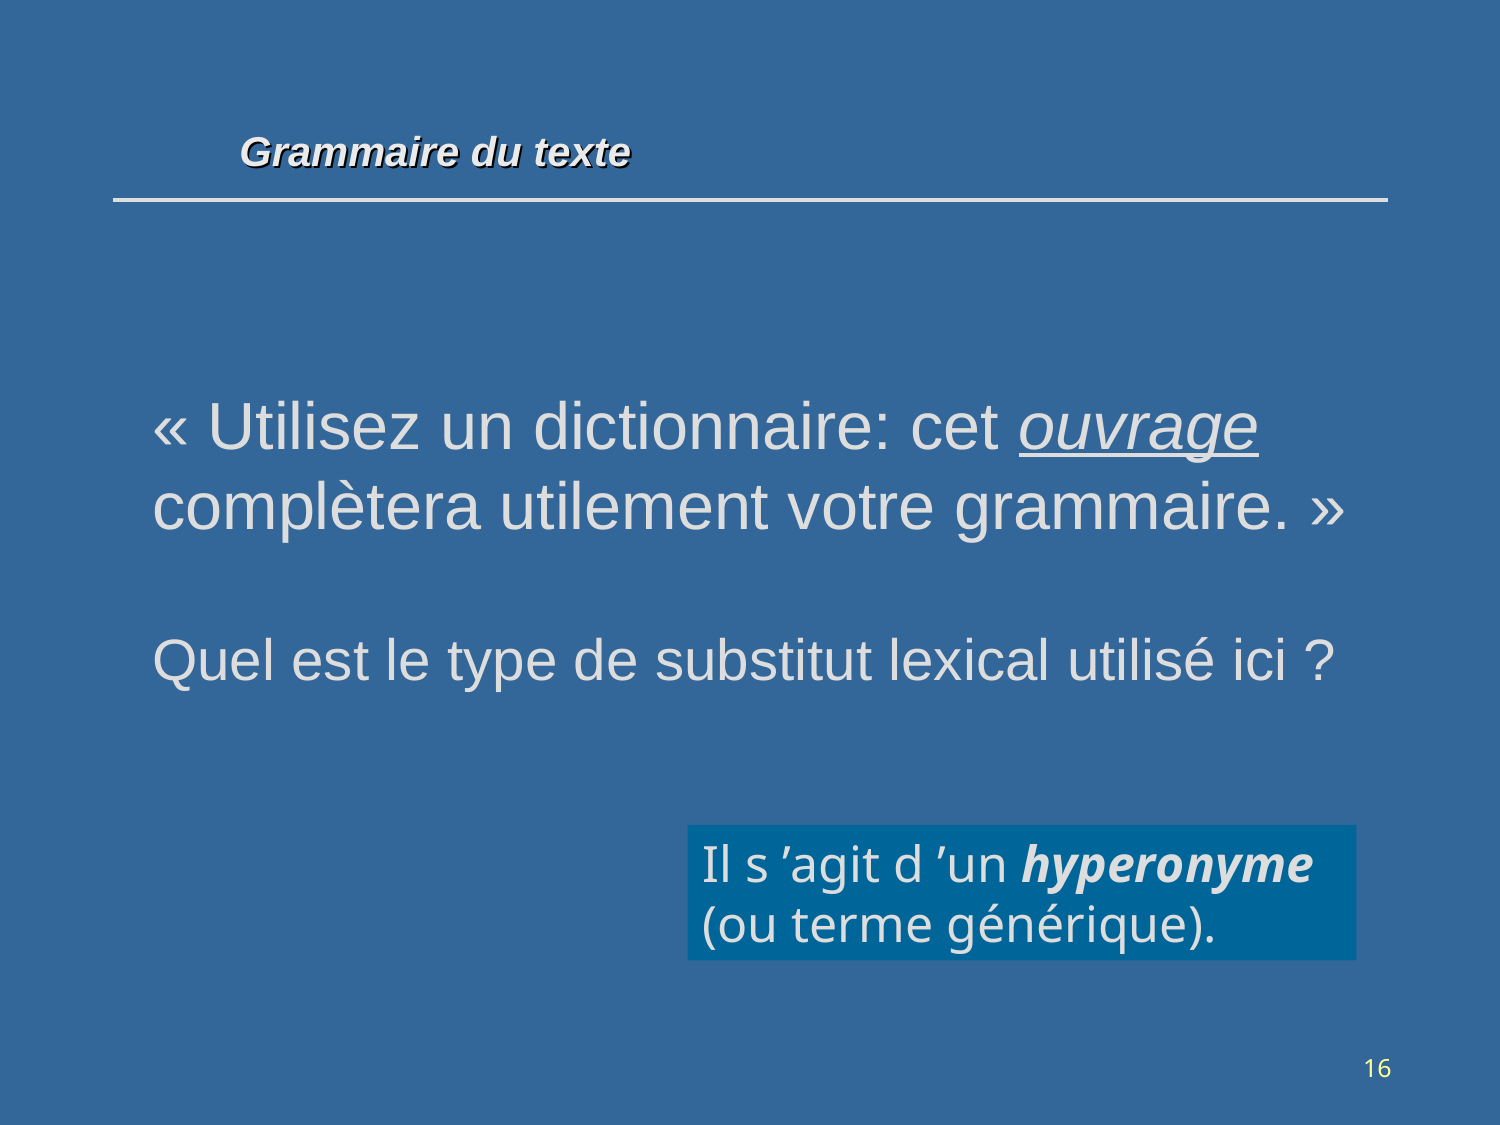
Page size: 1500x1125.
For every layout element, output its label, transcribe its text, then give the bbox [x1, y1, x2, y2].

text_box Il s ’agit d ’un hyperonyme (ou terme générique). [687, 824, 1357, 961]
text_box Grammaire du texte [224, 116, 647, 183]
text_box « Utilisez un dictionnaire: cet ouvrage complètera utilement votre grammaire. » Quel est le type de substitut lexical utilisé ici ? [137, 375, 1388, 701]
